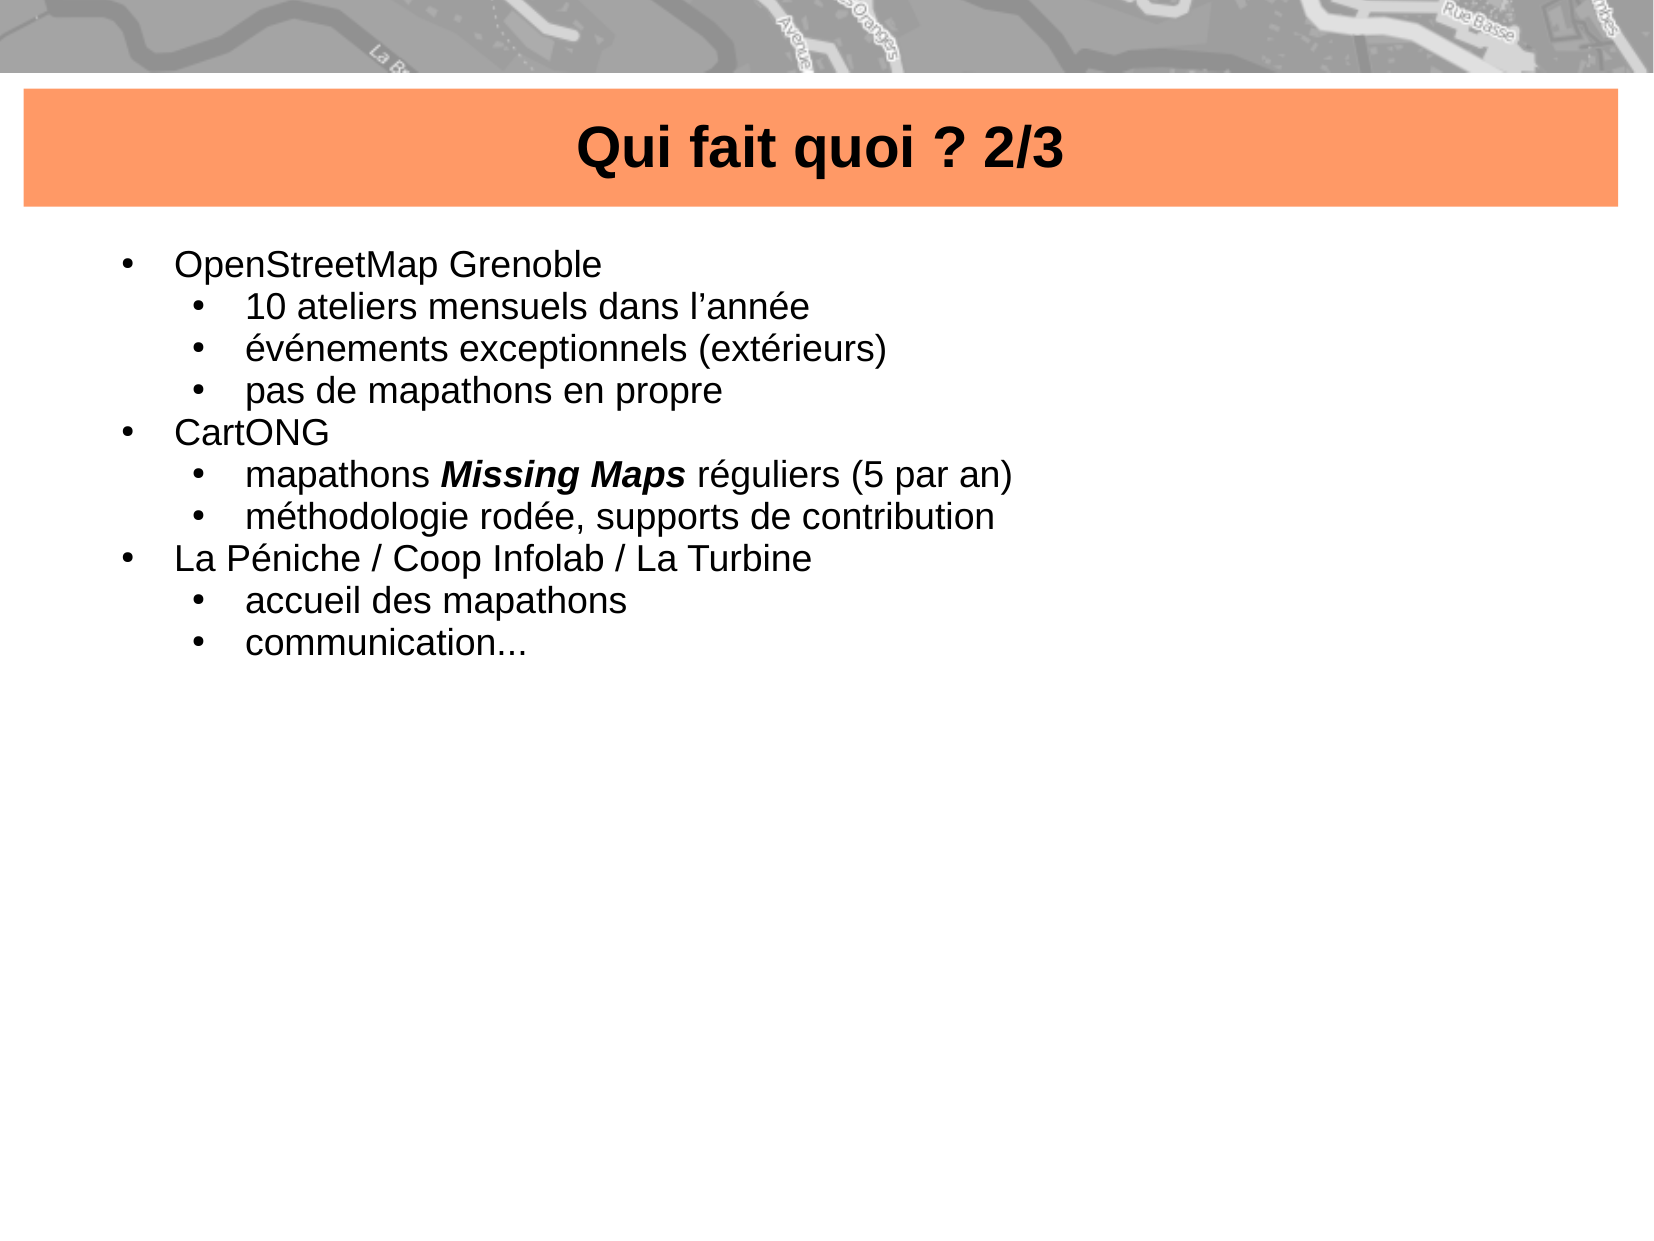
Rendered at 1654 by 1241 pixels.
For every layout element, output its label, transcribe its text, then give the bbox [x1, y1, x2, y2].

table_header [1240, 12, 1653, 77]
text_box OpenStreetMap Grenoble 10 ateliers mensuels dans l’année événements exceptionnels (extérieurs) pas de mapathons en propre CartONG mapathons Missing Maps réguliers (5 par an) méthodologie rodée, supports de contribution La Péniche / Coop Infolab / La Turbine accueil des mapathons communication... [88, 236, 1625, 1211]
table_header [413, 12, 826, 77]
table_header [0, 12, 413, 77]
text_box Qui fait quoi ? 2/3 [23, 88, 1619, 207]
picture [0, 0, 1654, 73]
table_header [826, 12, 1240, 77]
